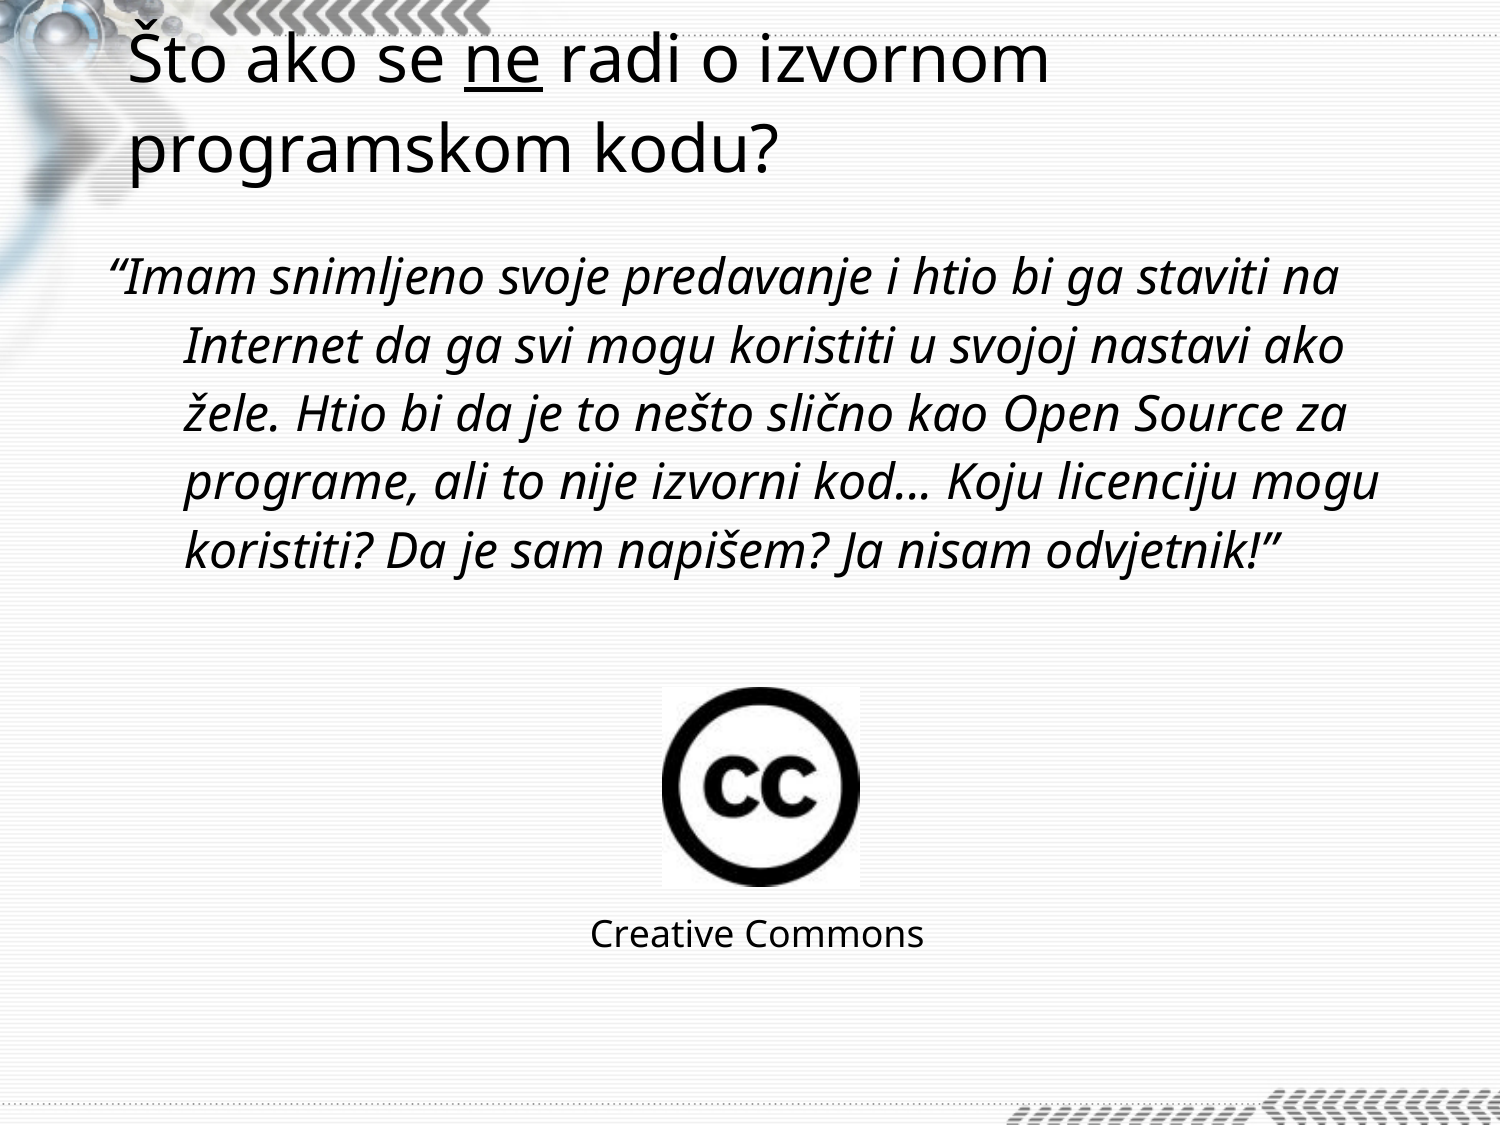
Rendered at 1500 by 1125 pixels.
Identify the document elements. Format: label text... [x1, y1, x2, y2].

title Što ako se ne radi o izvornom programskom kodu? [112, 22, 1425, 200]
picture [0, 0, 1500, 1125]
text_box Creative Commons [574, 899, 940, 967]
list “Imam snimljeno svoje predavanje i htio bi ga staviti na Internet da ga svi mogu koristiti u svojoj nastavi ako žele. Htio bi da je to nešto slično kao Open Source za programe, ali to nije izvorni kod... Koju licenciju mogu koristiti? Da je sam napišem? Ja nisam odvjetnik!” [92, 233, 1406, 625]
